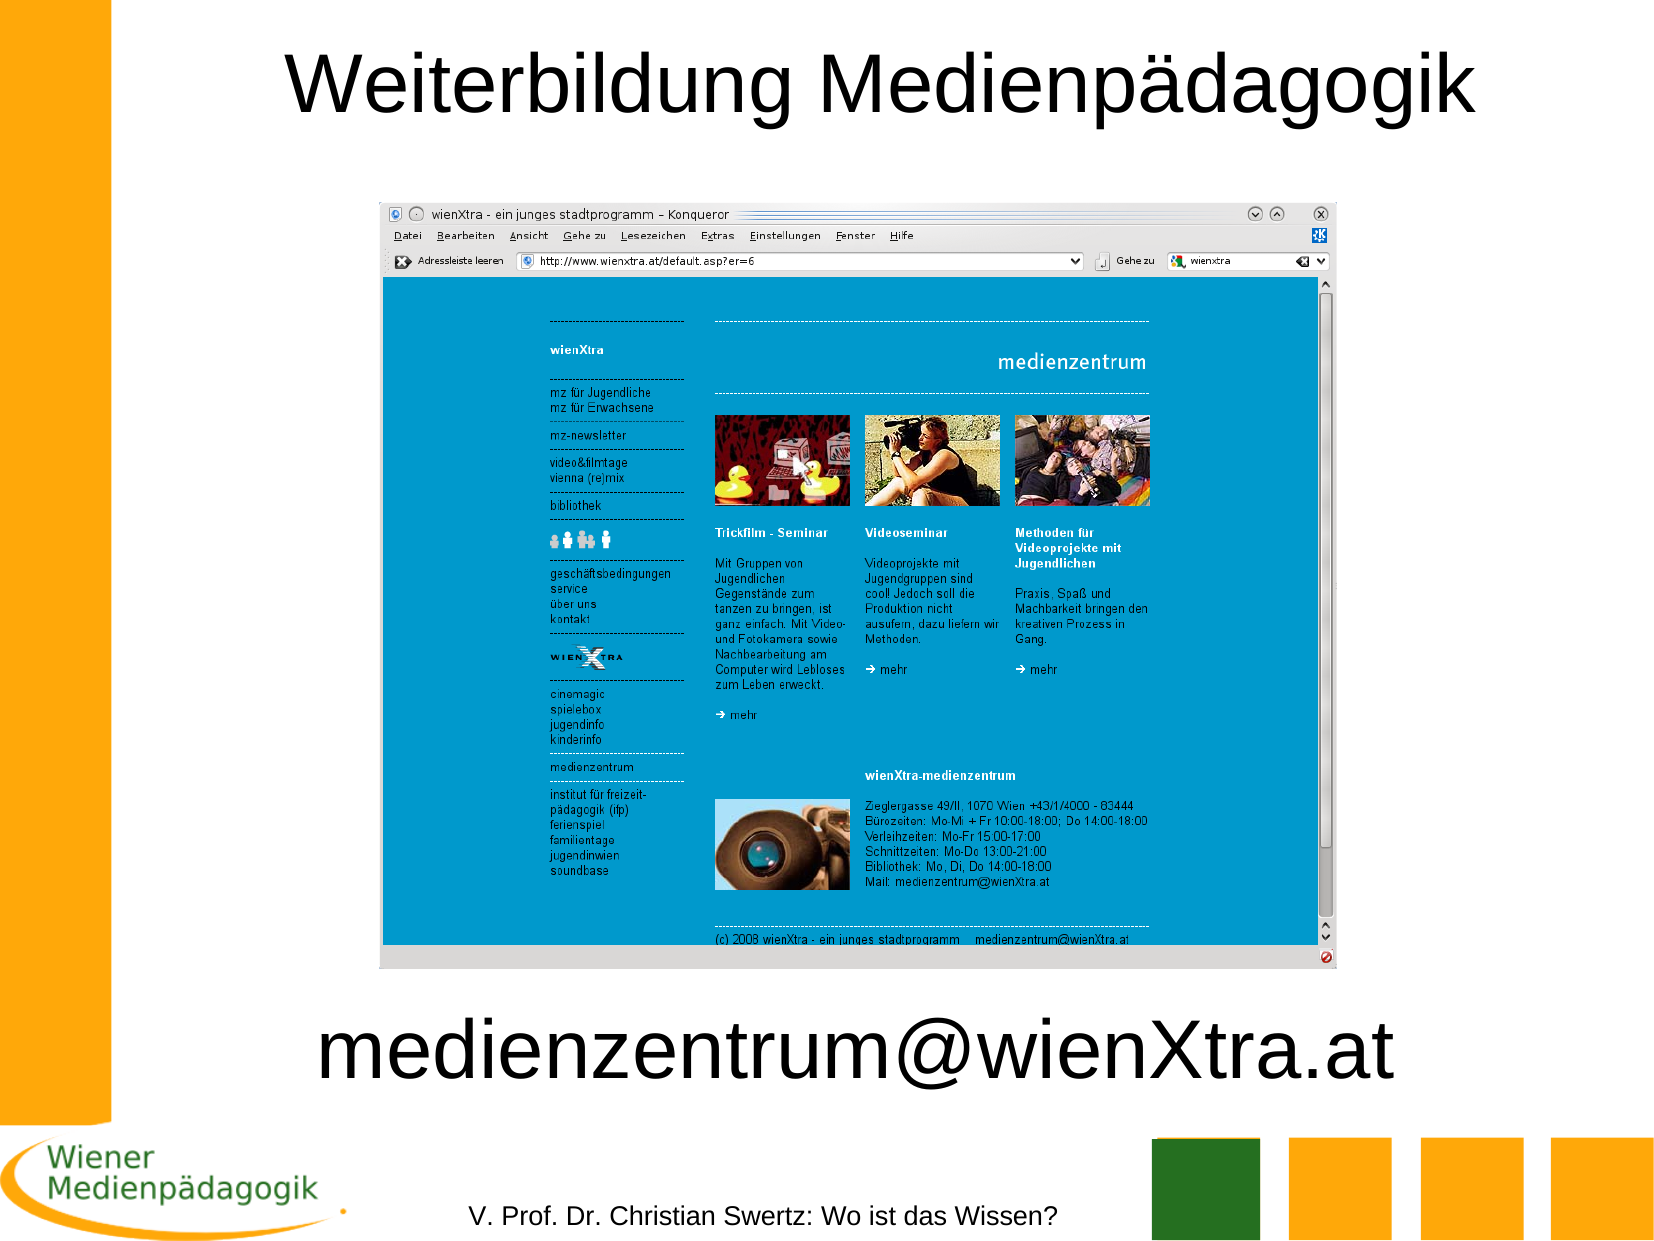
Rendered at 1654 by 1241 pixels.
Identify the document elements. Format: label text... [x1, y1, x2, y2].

text_box Weiterbildung Medienpädagogik [231, 37, 1532, 141]
picture [379, 202, 1337, 969]
text_box medienzentrum@wienXtra.at [316, 1002, 1395, 1107]
text_box [1151, 1139, 1261, 1241]
picture [0, 1114, 398, 1241]
